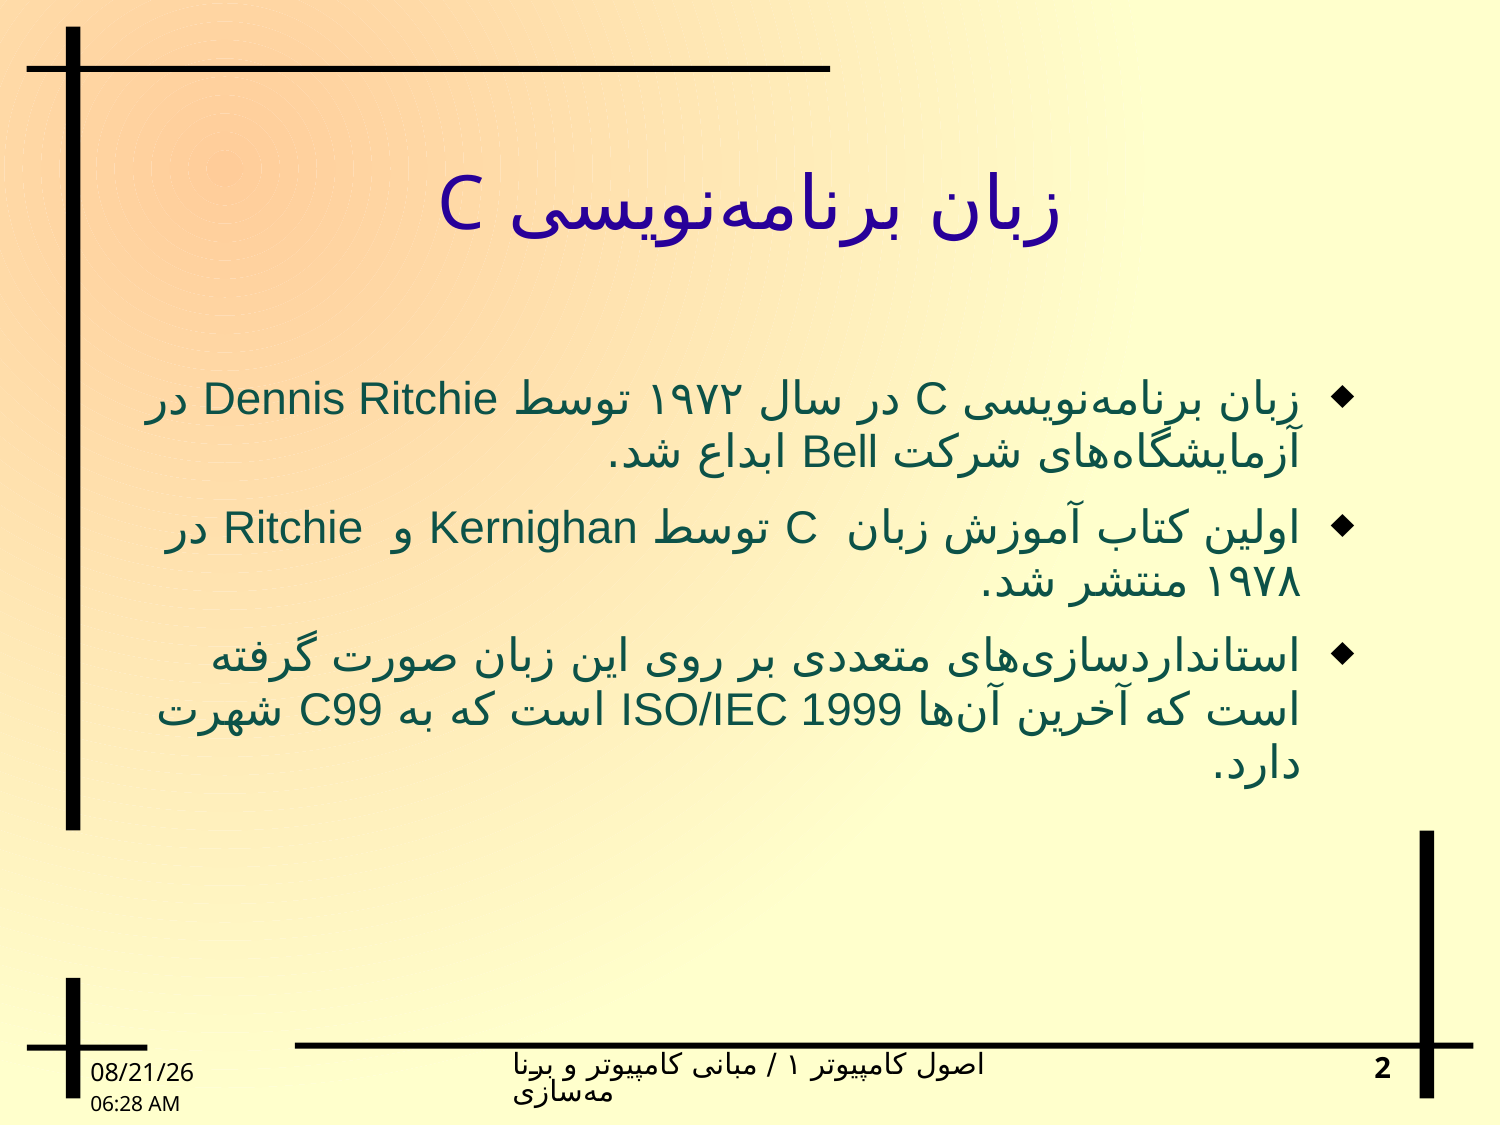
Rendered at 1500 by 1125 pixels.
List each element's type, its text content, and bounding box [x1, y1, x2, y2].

list زبان برنامه‌نویسی C در سال ۱۹۷۲ توسط Dennis Ritchie در آزمایشگاه‌های شرکت Bell ابداع شد. اولین کتاب آموزش زبان C توسط Kernighan و Ritchie در ۱۹۷۸ منتشر شد. استانداردسازی‌های متعددی بر روی این زبان صورت گرفته است که آخرین آن‌ها ISO/IEC 1999 است که به C99 شهرت دارد. [104, 371, 1426, 846]
title زبان برنامه‌نویسی C [109, 138, 1391, 262]
